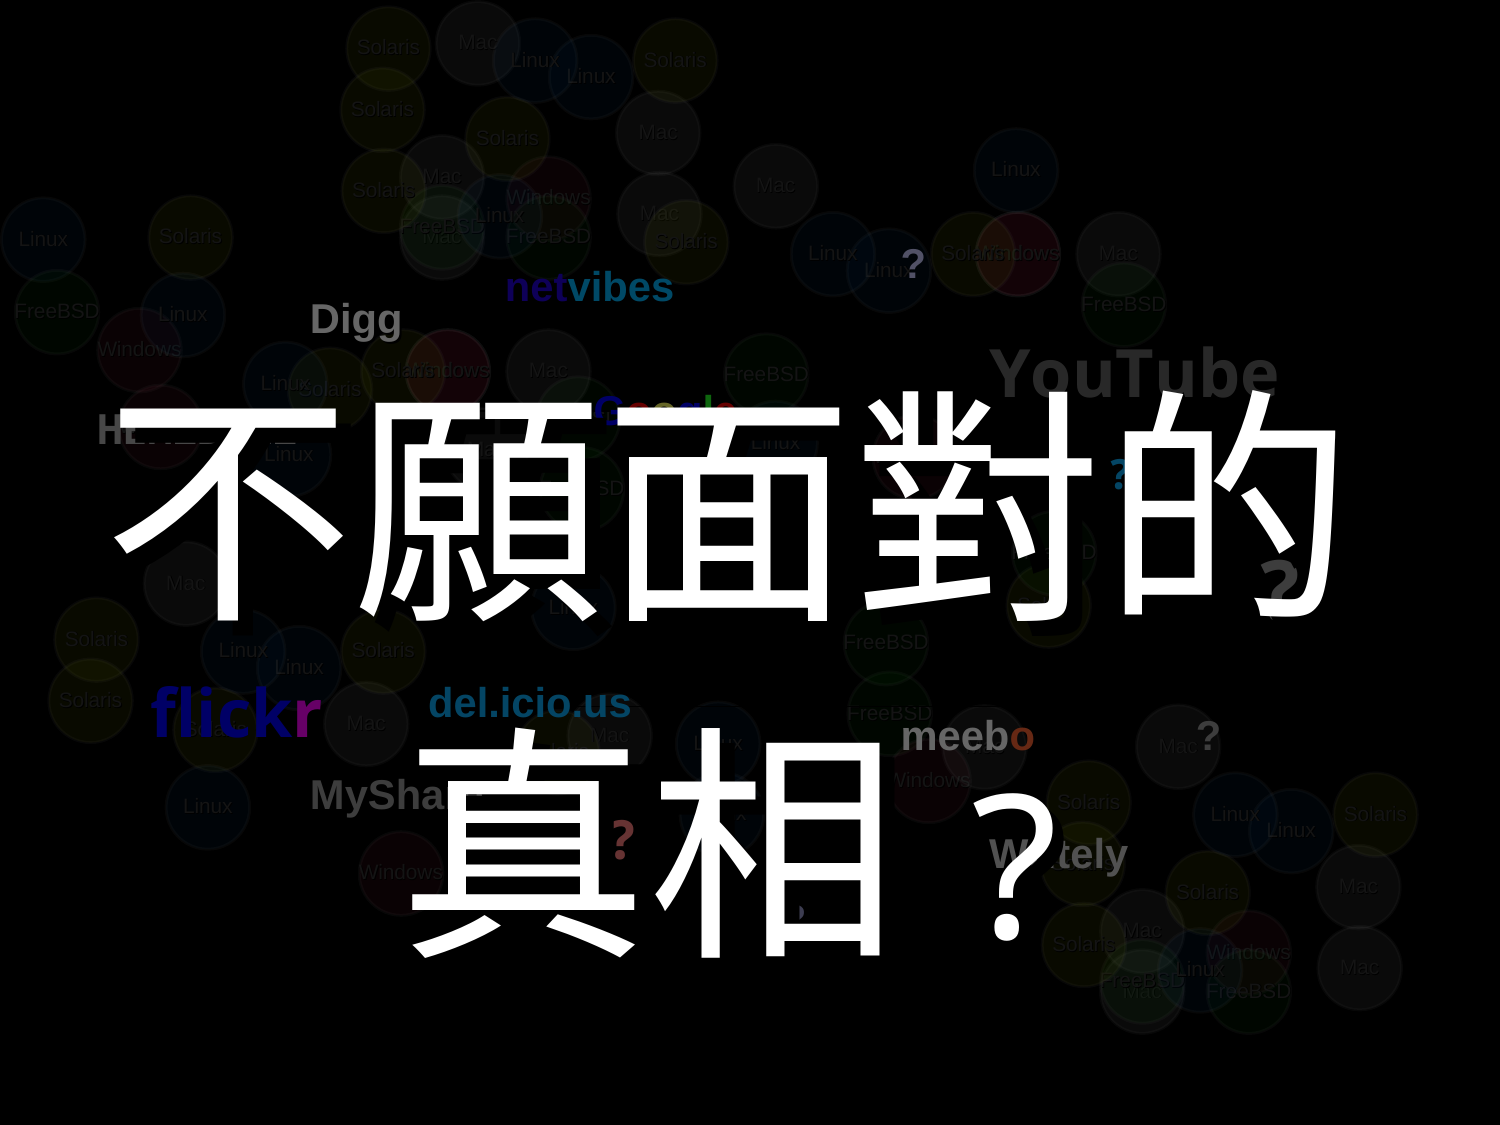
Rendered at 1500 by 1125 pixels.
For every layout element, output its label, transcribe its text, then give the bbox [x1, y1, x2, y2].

text_box 不願面對的 真相? [88, 324, 1418, 919]
text_box [0, 0, 1500, 1125]
